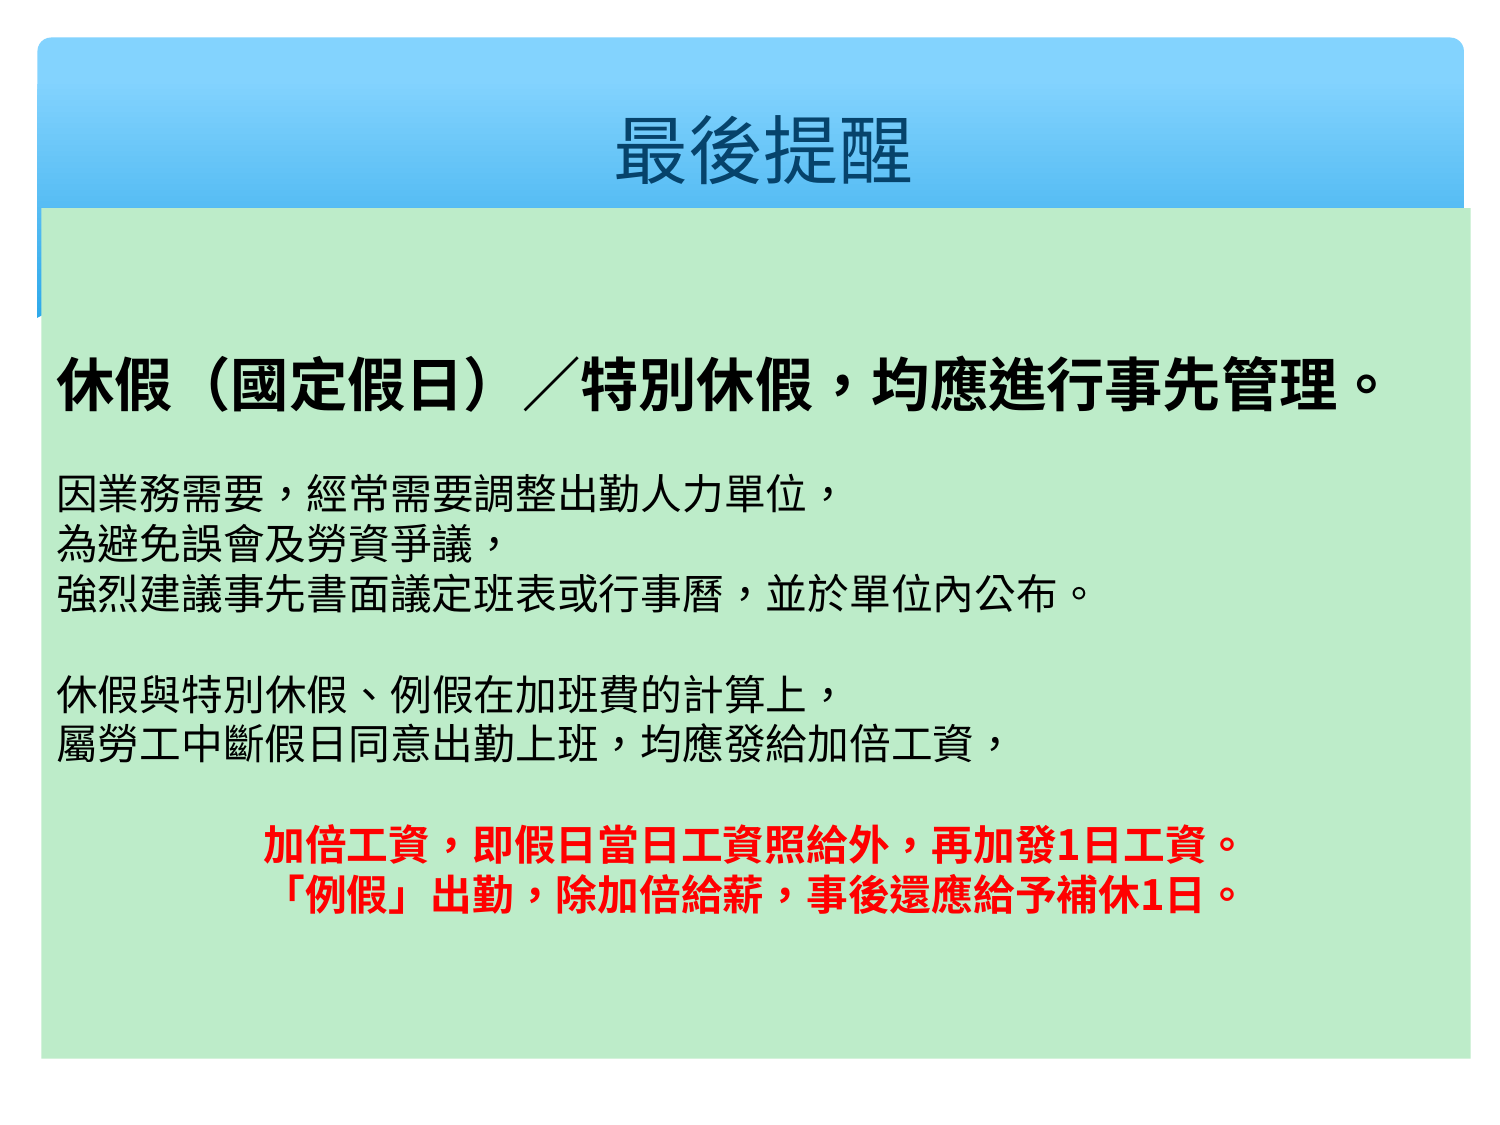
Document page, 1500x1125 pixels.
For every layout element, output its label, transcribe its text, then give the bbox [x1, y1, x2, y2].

list 休假（國定假日）／特別休假，均應進行事先管理。 因業務需要，經常需要調整出勤人力單位， 為避免誤會及勞資爭議， 強烈建議事先書面議定班表或行事曆，並於單位內公布。 休假與特別休假、例假在加班費的計算上， 屬勞工中斷假日同意出勤上班，均應發給加倍工資， 加倍工資，即假日當日工資照給外，再加發1日工資。 「例假」出勤，除加倍給薪，事後還應給予補休1日。 [41, 208, 1471, 1059]
title 最後提醒 [88, 78, 1439, 208]
